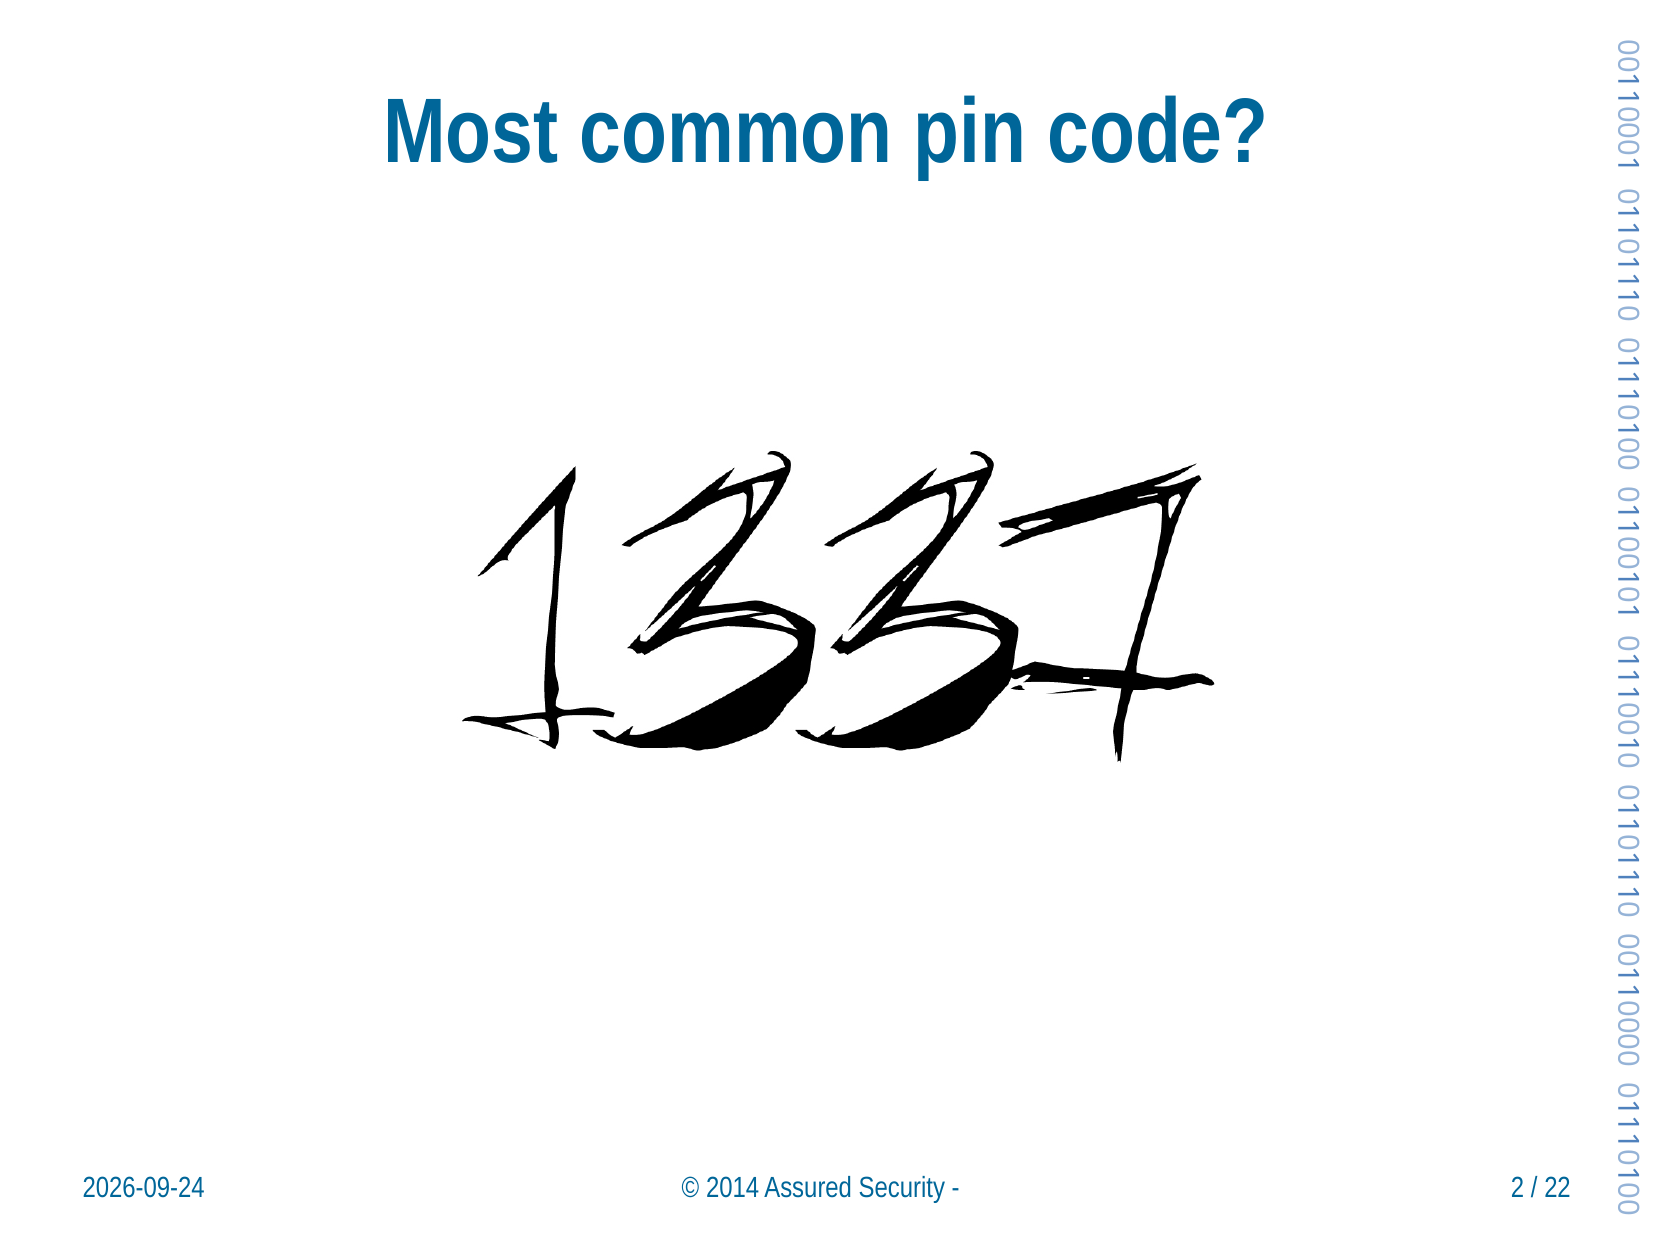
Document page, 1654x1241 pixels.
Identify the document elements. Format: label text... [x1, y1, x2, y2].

picture [450, 361, 1226, 785]
title Most common pin code? [82, 49, 1571, 211]
picture [693, 1178, 698, 1189]
